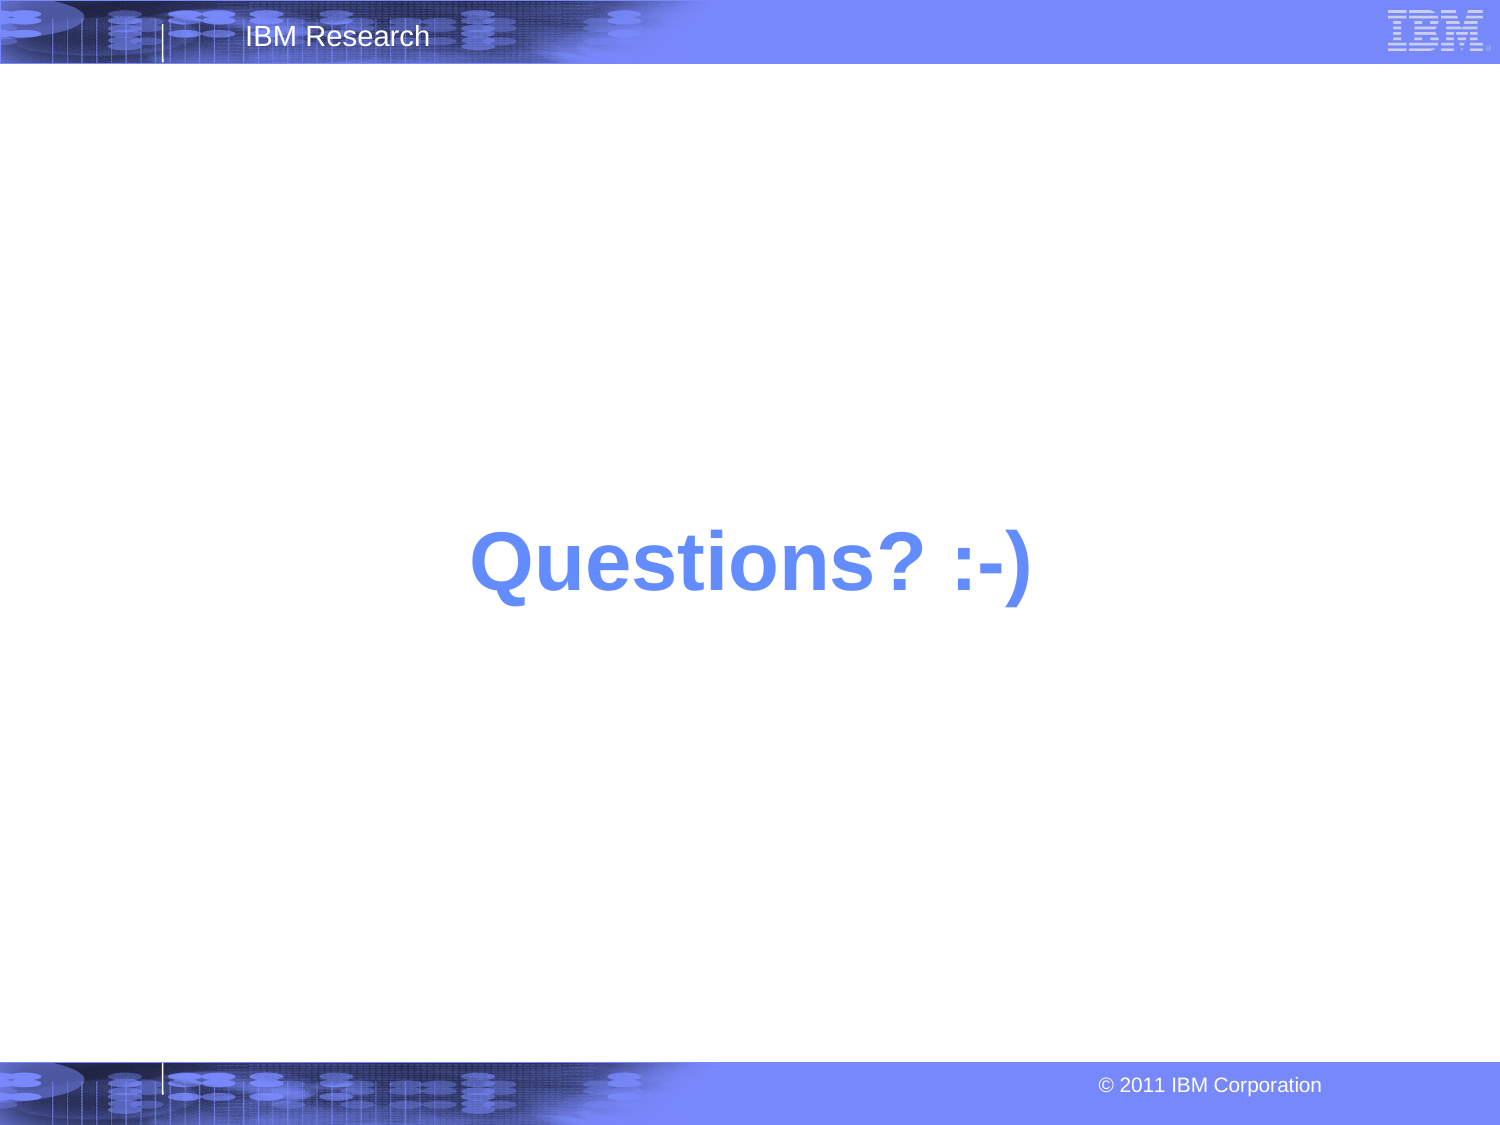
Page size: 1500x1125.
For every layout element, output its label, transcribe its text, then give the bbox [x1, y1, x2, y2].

list Questions? :-) [65, 160, 1439, 981]
picture [0, 1063, 1500, 1125]
picture [1, 1, 1500, 63]
